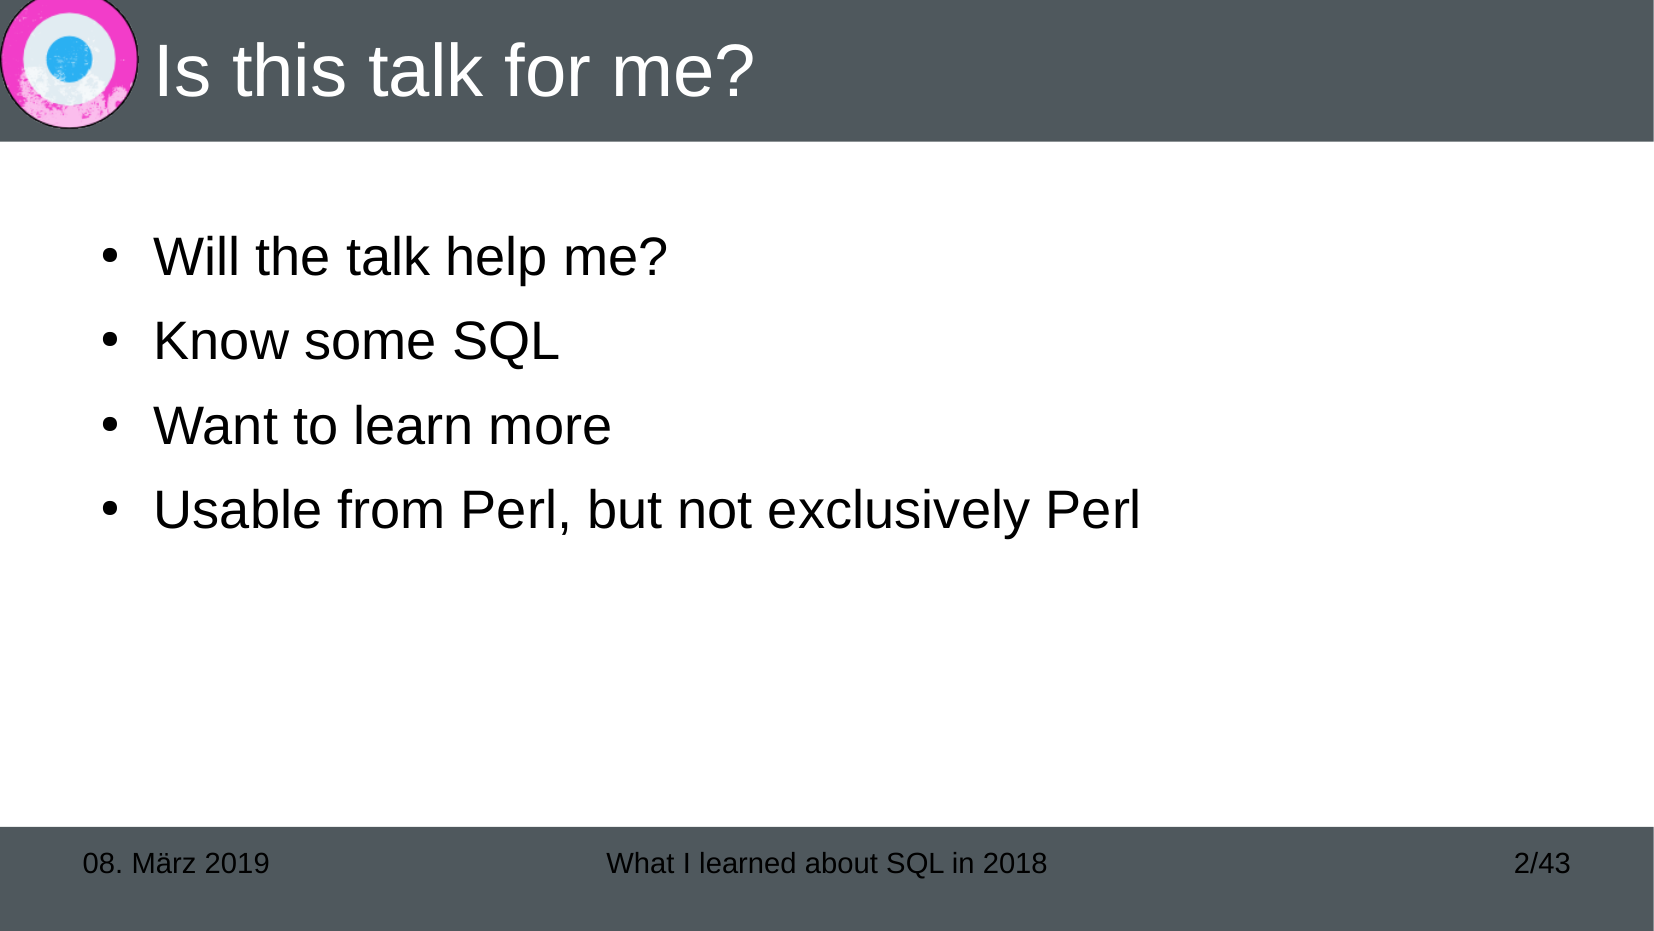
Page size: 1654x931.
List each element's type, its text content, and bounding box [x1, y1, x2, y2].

picture [0, 0, 228, 148]
list Will the talk help me? Know some SQL Want to learn more Usable from Perl, but not exclusively Perl [82, 141, 1571, 815]
title Is this talk for me? [153, 5, 1654, 136]
